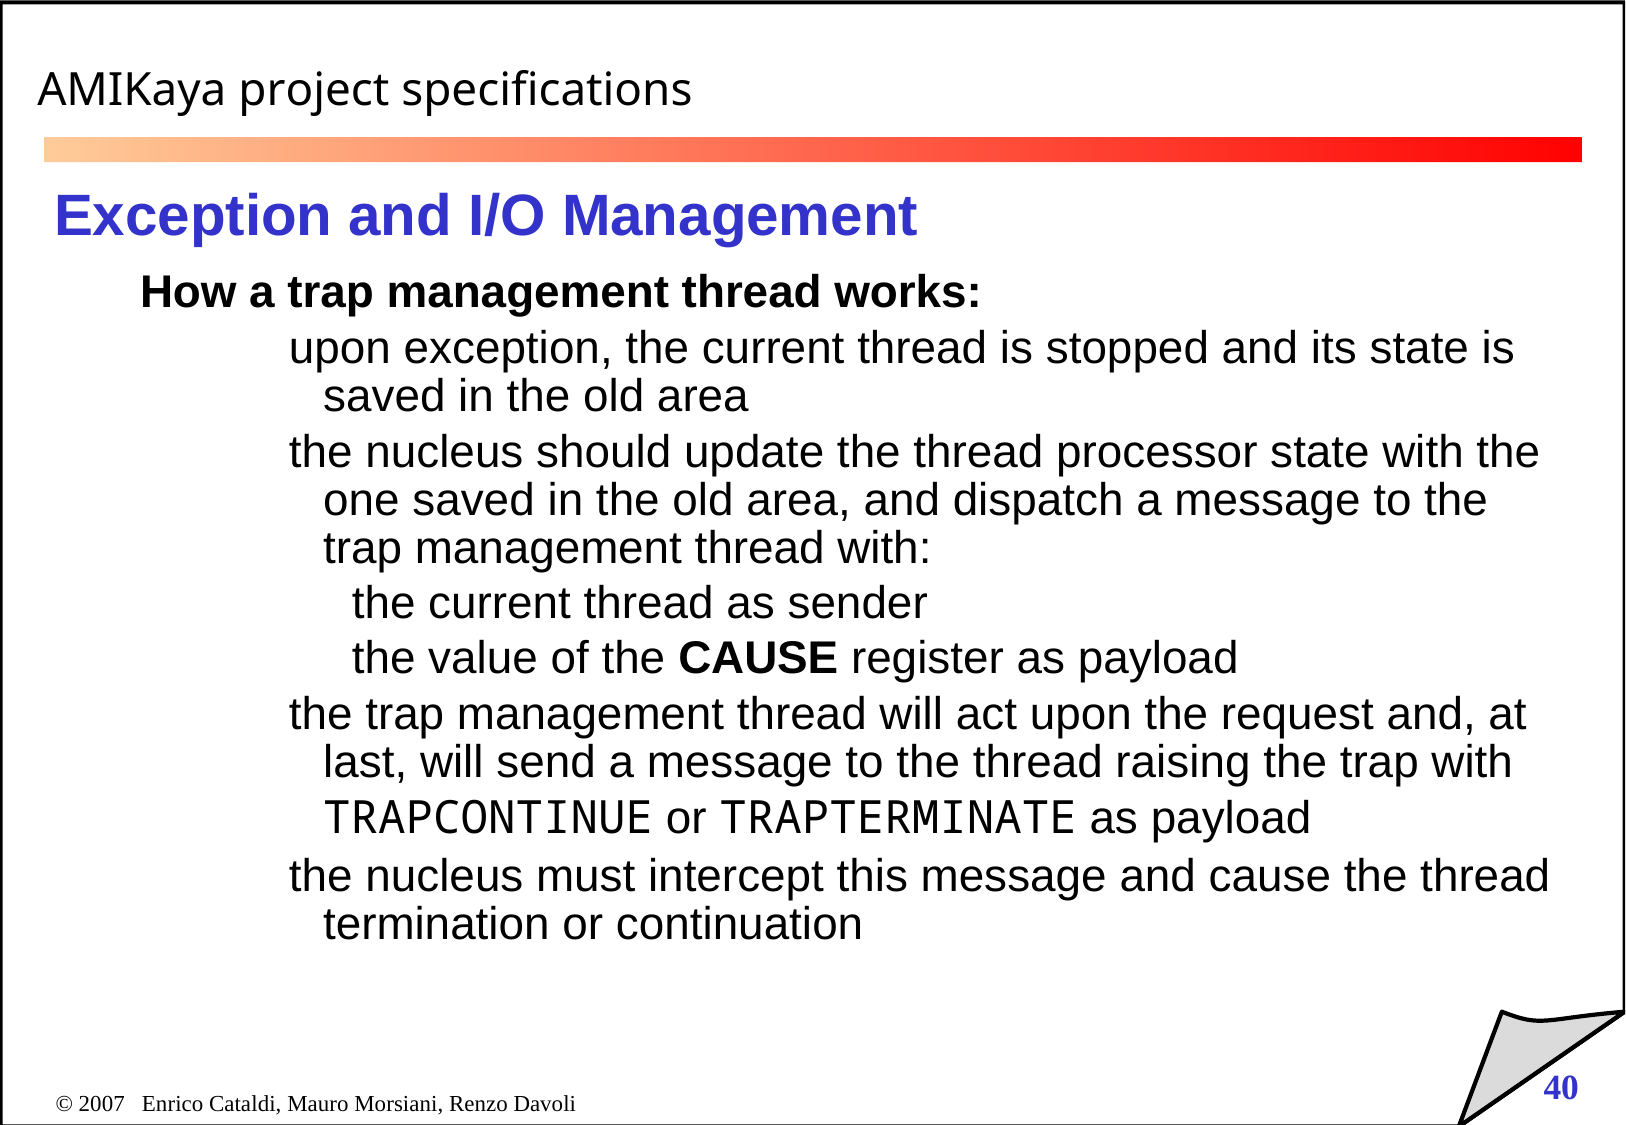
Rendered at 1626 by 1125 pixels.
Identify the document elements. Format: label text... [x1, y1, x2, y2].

title AMIKaya project specifications [37, 44, 1587, 131]
list Exception and I/O Management How a trap management thread works: upon exception, the current thread is stopped and its state is saved in the old area the nucleus should update the thread processor state with the one saved in the old area, and dispatch a message to the trap management thread with: the current thread as sender the value of the CAUSE register as payload the trap management thread will act upon the request and, at last, will send a message to the thread raising the trap with TRAPCONTINUE or TRAPTERMINATE as payload the nucleus must intercept this message and cause the thread termination or continuation [54, 187, 1571, 1071]
